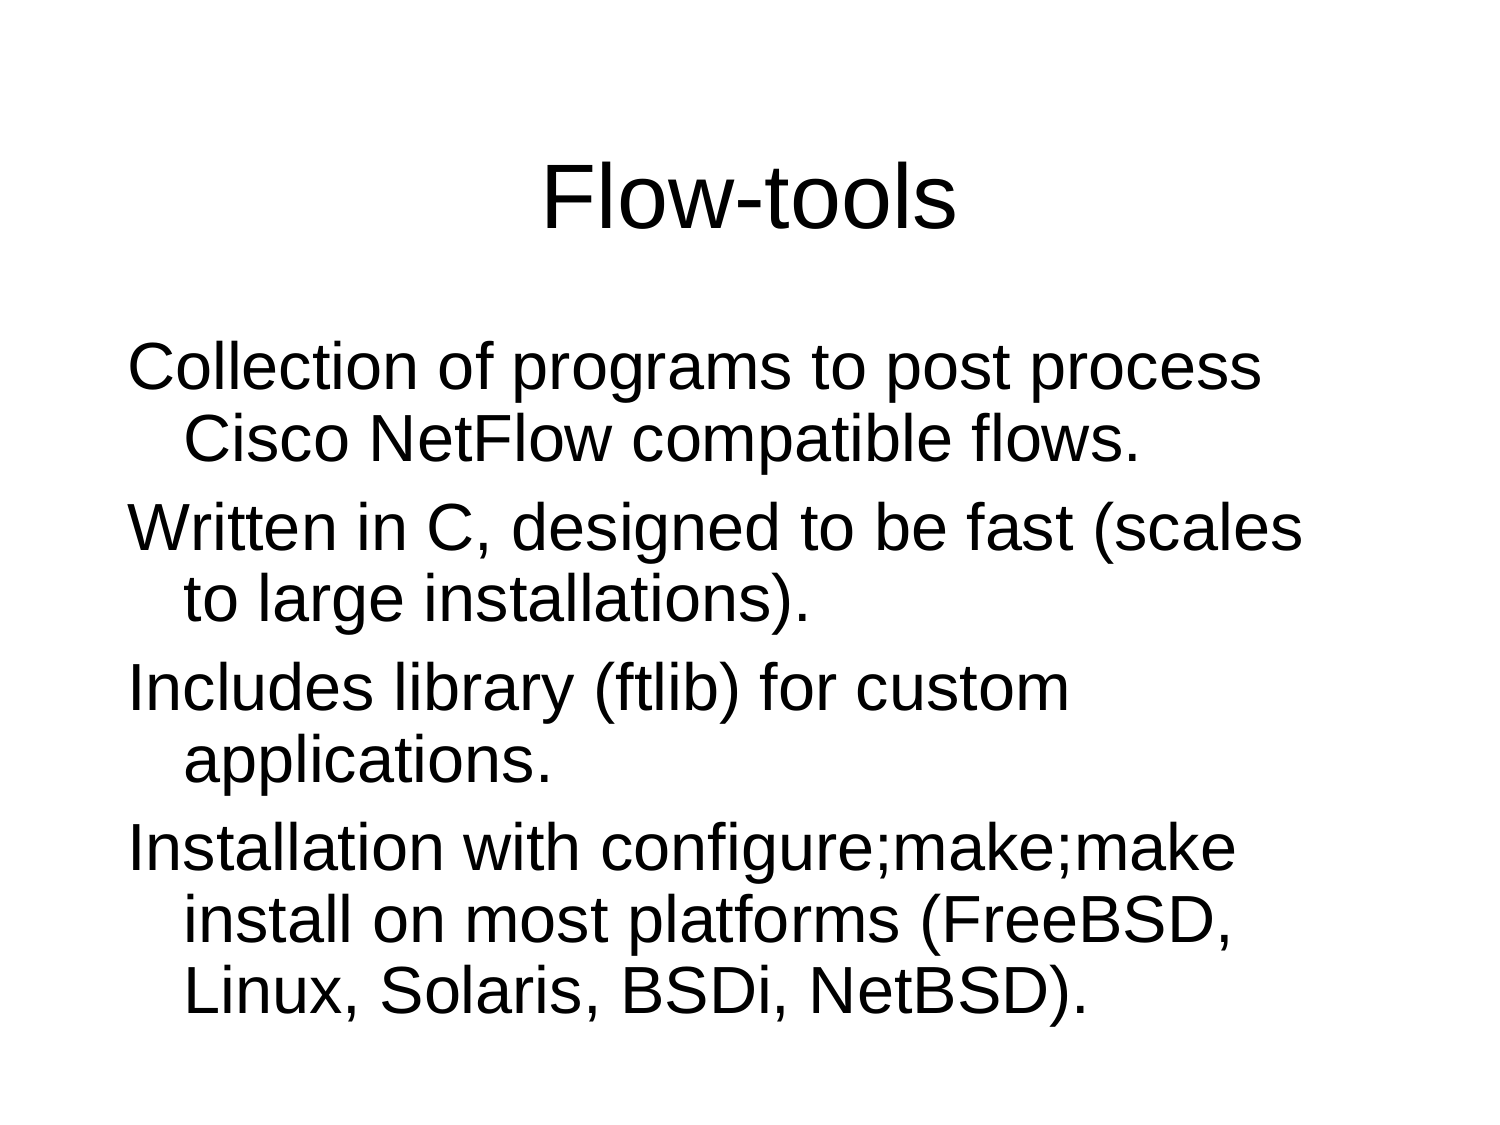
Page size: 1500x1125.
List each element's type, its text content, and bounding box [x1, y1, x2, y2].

list Collection of programs to post process Cisco NetFlow compatible flows. Written in C, designed to be fast (scales to large installations). Includes library (ftlib) for custom applications. Installation with configure;make;make install on most platforms (FreeBSD, Linux, Solaris, BSDi, NetBSD). [112, 324, 1388, 1075]
title Flow-tools [112, 99, 1388, 288]
